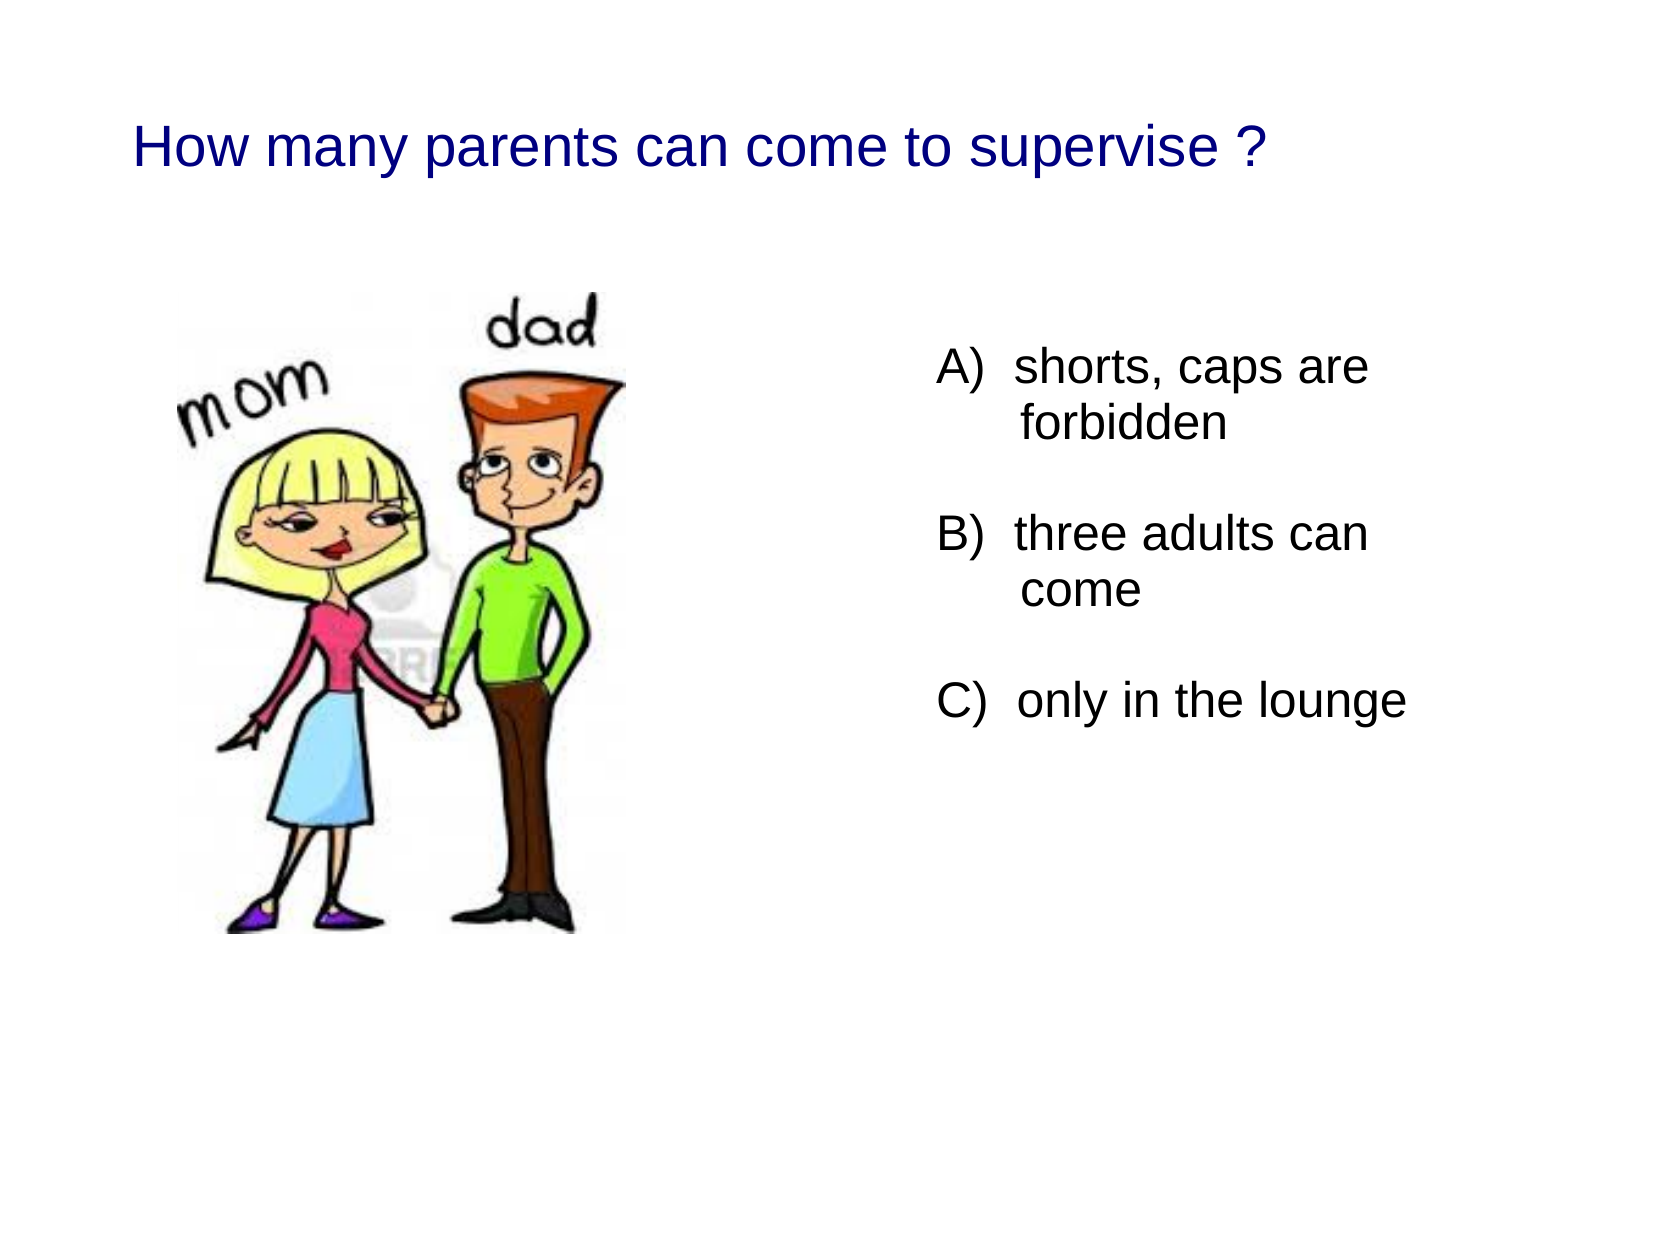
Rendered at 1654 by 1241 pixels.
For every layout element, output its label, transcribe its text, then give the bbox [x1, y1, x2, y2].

text_box A) shorts, caps are forbidden B) three adults can come C) only in the lounge [921, 330, 1465, 736]
text_box How many parents can come to supervise ? [118, 106, 1430, 186]
picture [177, 292, 626, 934]
